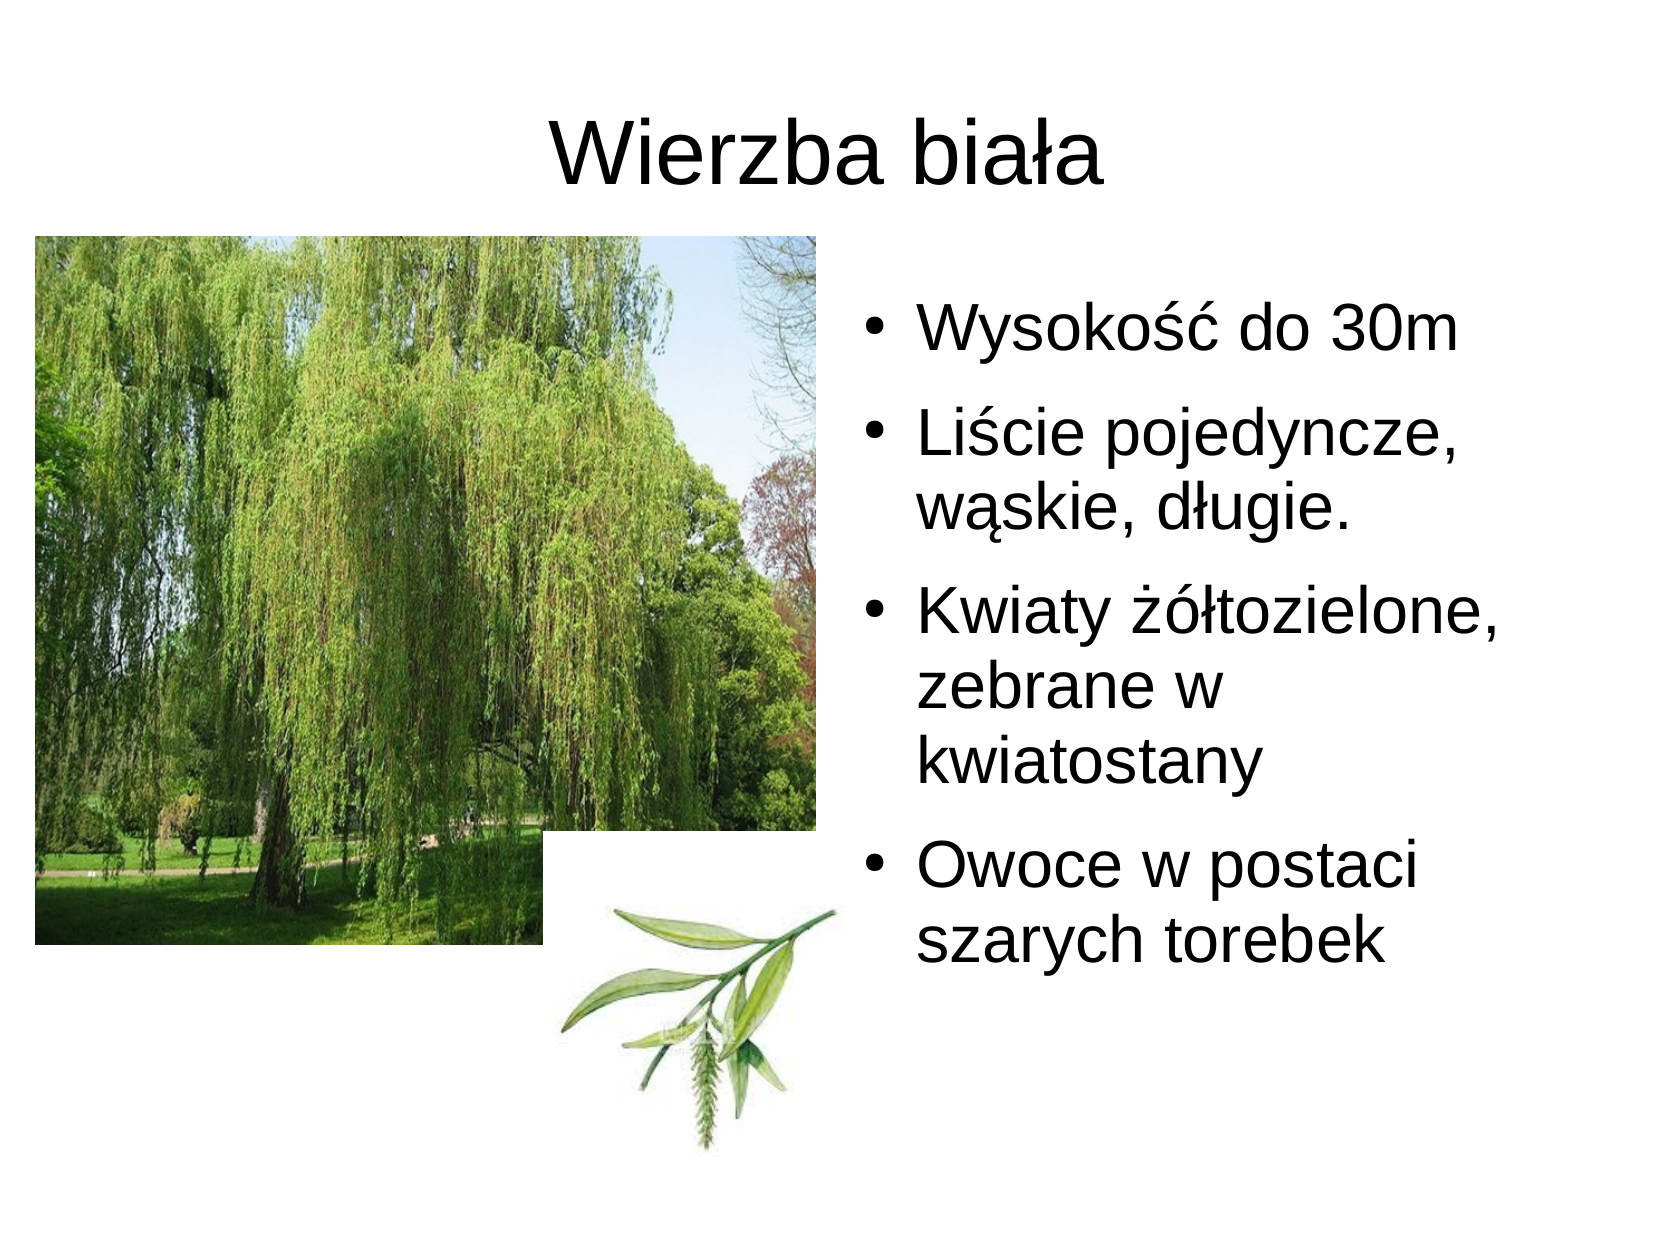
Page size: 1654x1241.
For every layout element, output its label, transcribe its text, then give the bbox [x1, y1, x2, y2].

picture [35, 236, 855, 1229]
title Wierzba biała [82, 49, 1571, 257]
list Wysokość do 30m Liście pojedyncze, wąskie, długie. Kwiaty żółtozielone, zebrane w kwiatostany Owoce w postaci szarych torebek [845, 290, 1572, 1109]
